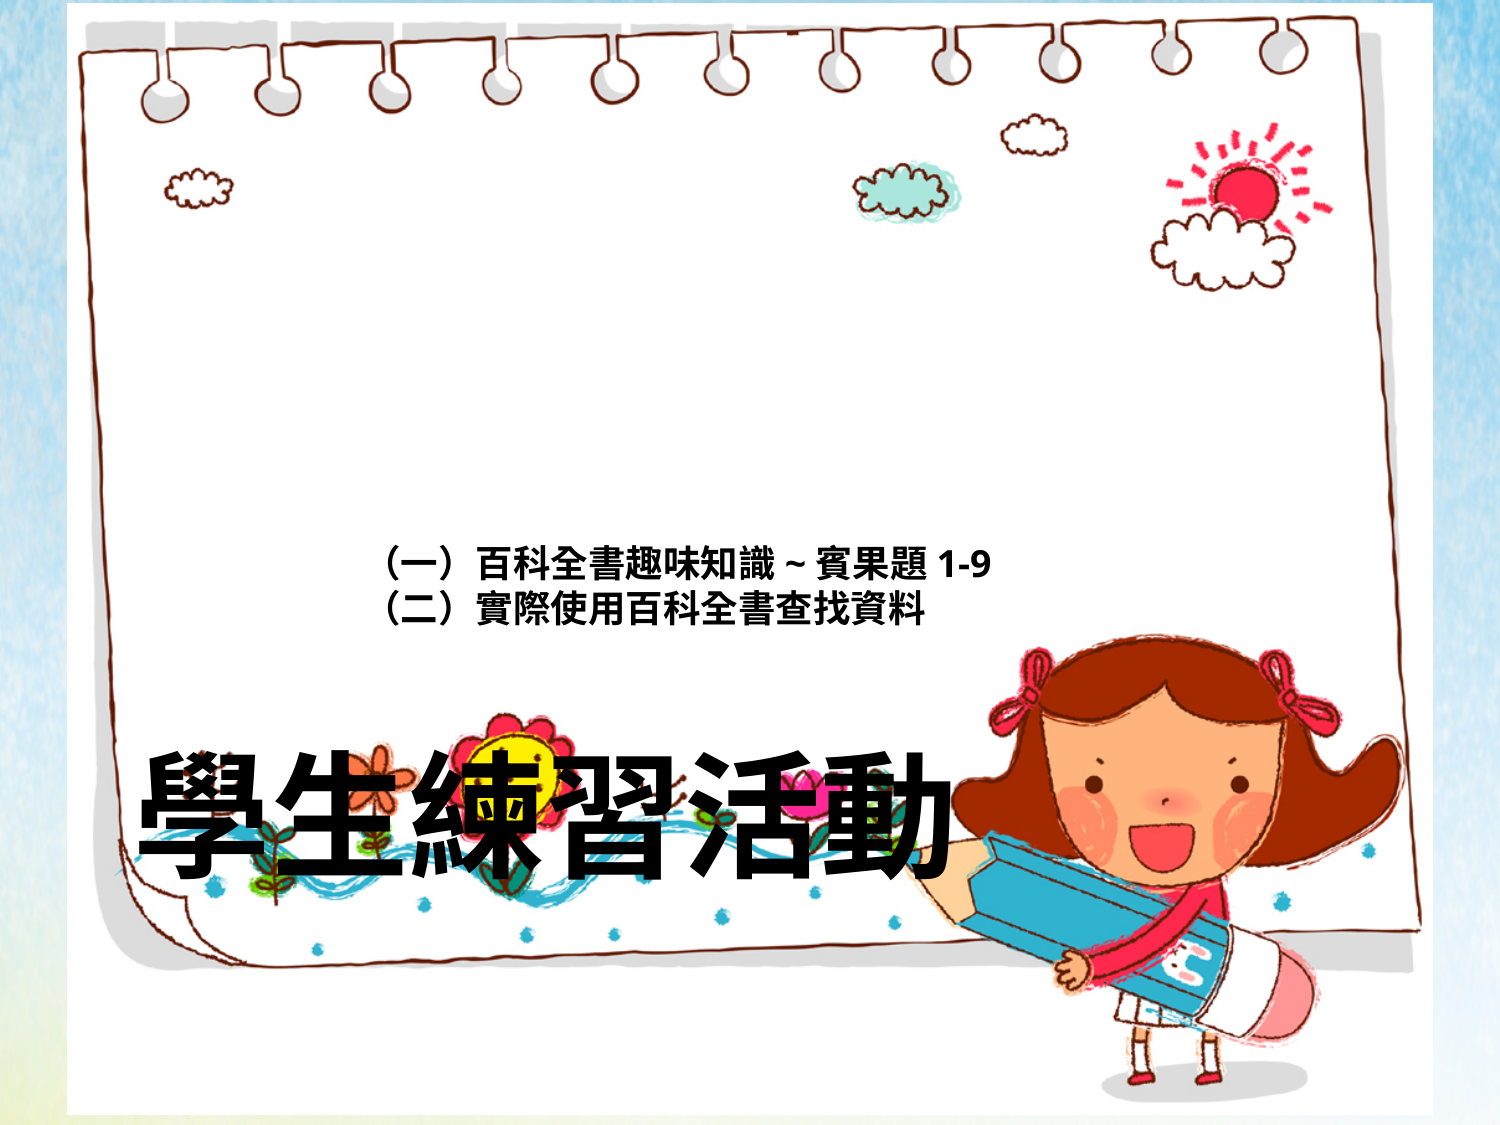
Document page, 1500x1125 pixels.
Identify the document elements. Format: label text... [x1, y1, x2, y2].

title 學生練習活動 [277, 314, 1500, 740]
picture [67, 3, 1433, 1115]
text_box （一）百科全書趣味知識~賓果題1-9 （二）實際使用百科全書查找資料 [348, 532, 1007, 637]
